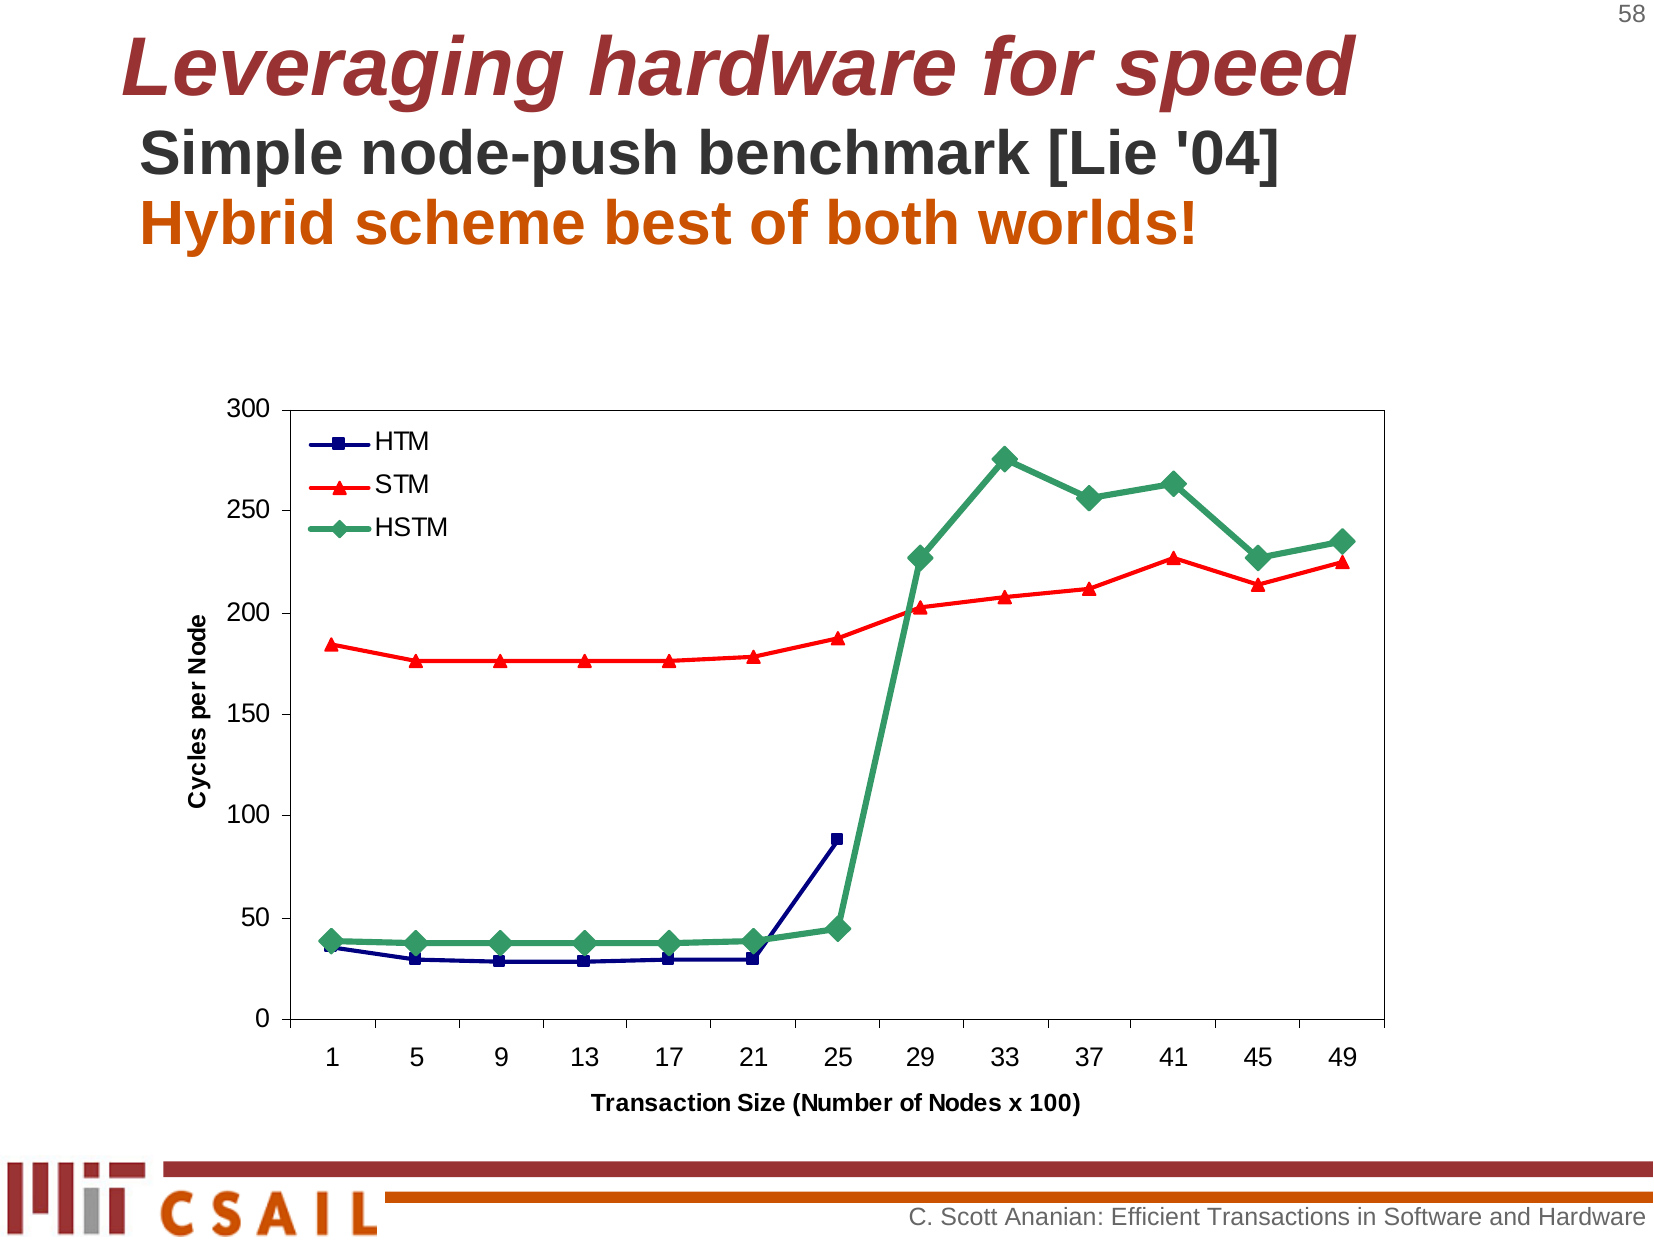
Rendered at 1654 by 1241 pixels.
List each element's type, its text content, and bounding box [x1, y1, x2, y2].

picture [0, 1155, 377, 1237]
chart [150, 356, 1425, 1156]
title Leveraging hardware for speed [121, 0, 1534, 118]
list Simple node-push benchmark [Lie '04] Hybrid scheme best of both worlds! [121, 118, 1561, 378]
